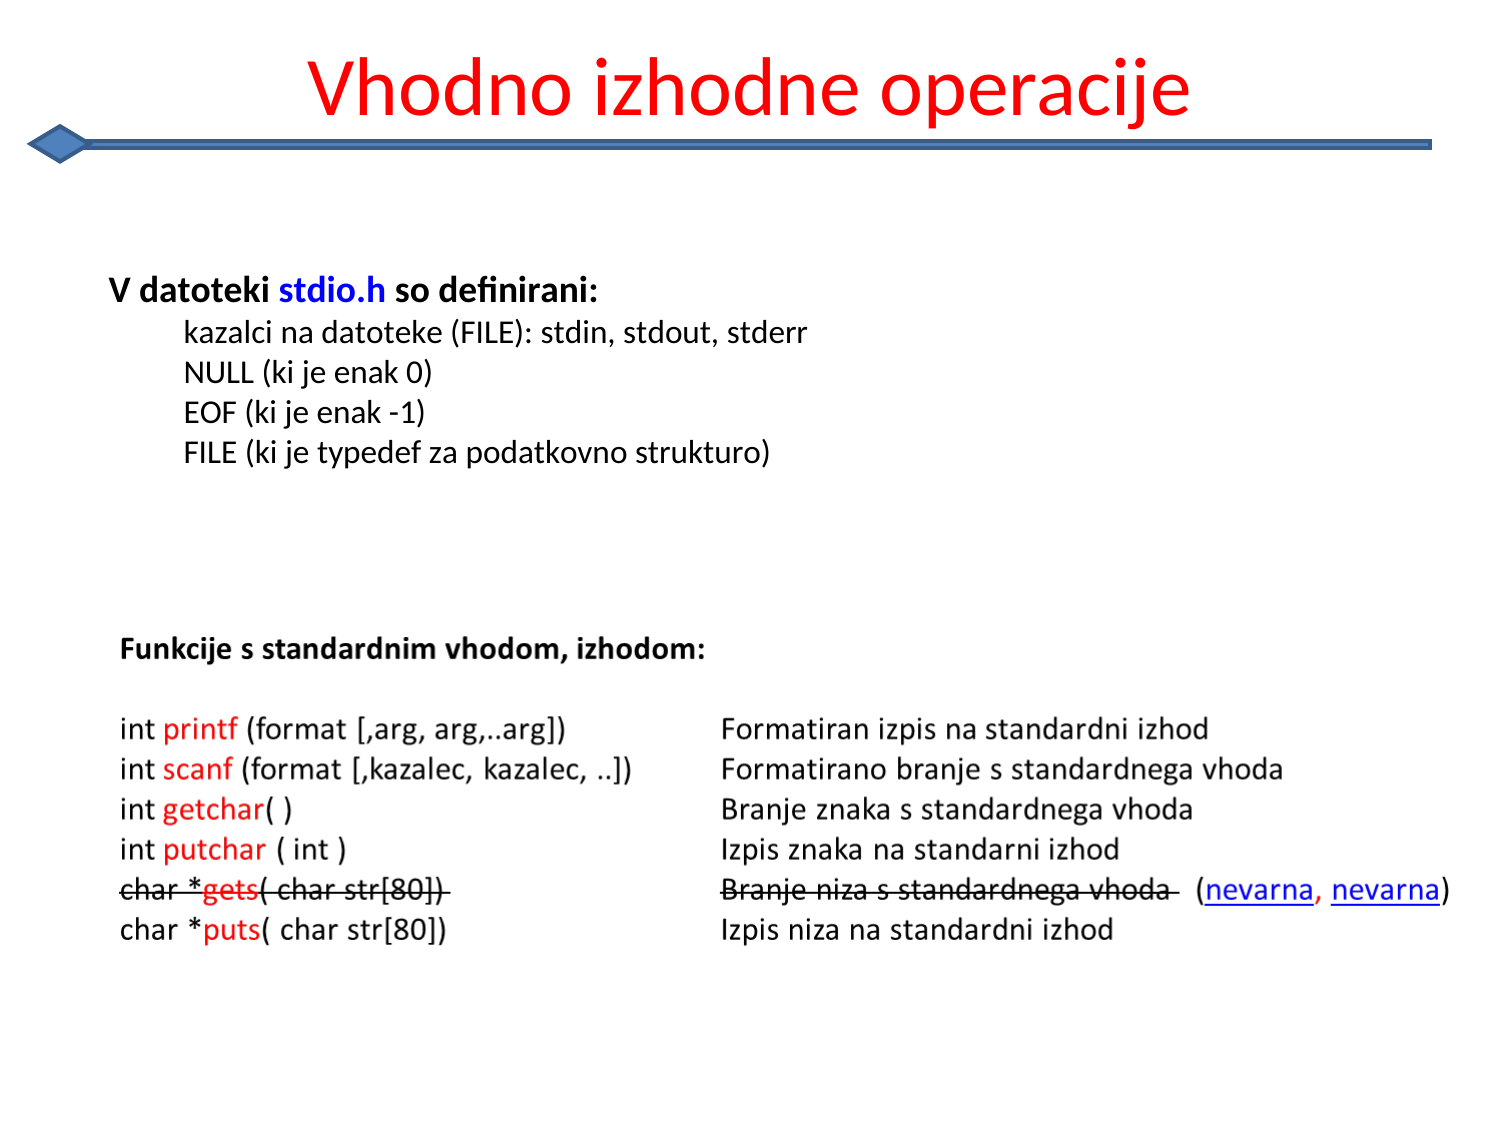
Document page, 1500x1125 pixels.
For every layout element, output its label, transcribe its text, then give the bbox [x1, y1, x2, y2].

picture [99, 617, 1500, 970]
text_box V datoteki stdio.h so definirani: kazalci na datoteke (FILE): stdin, stdout, stderr NULL (ki je enak 0) EOF (ki je enak -1) FILE (ki je typedef za podatkovno strukturo) [93, 257, 1137, 523]
title Vhodno izhodne operacije [75, 23, 1426, 141]
